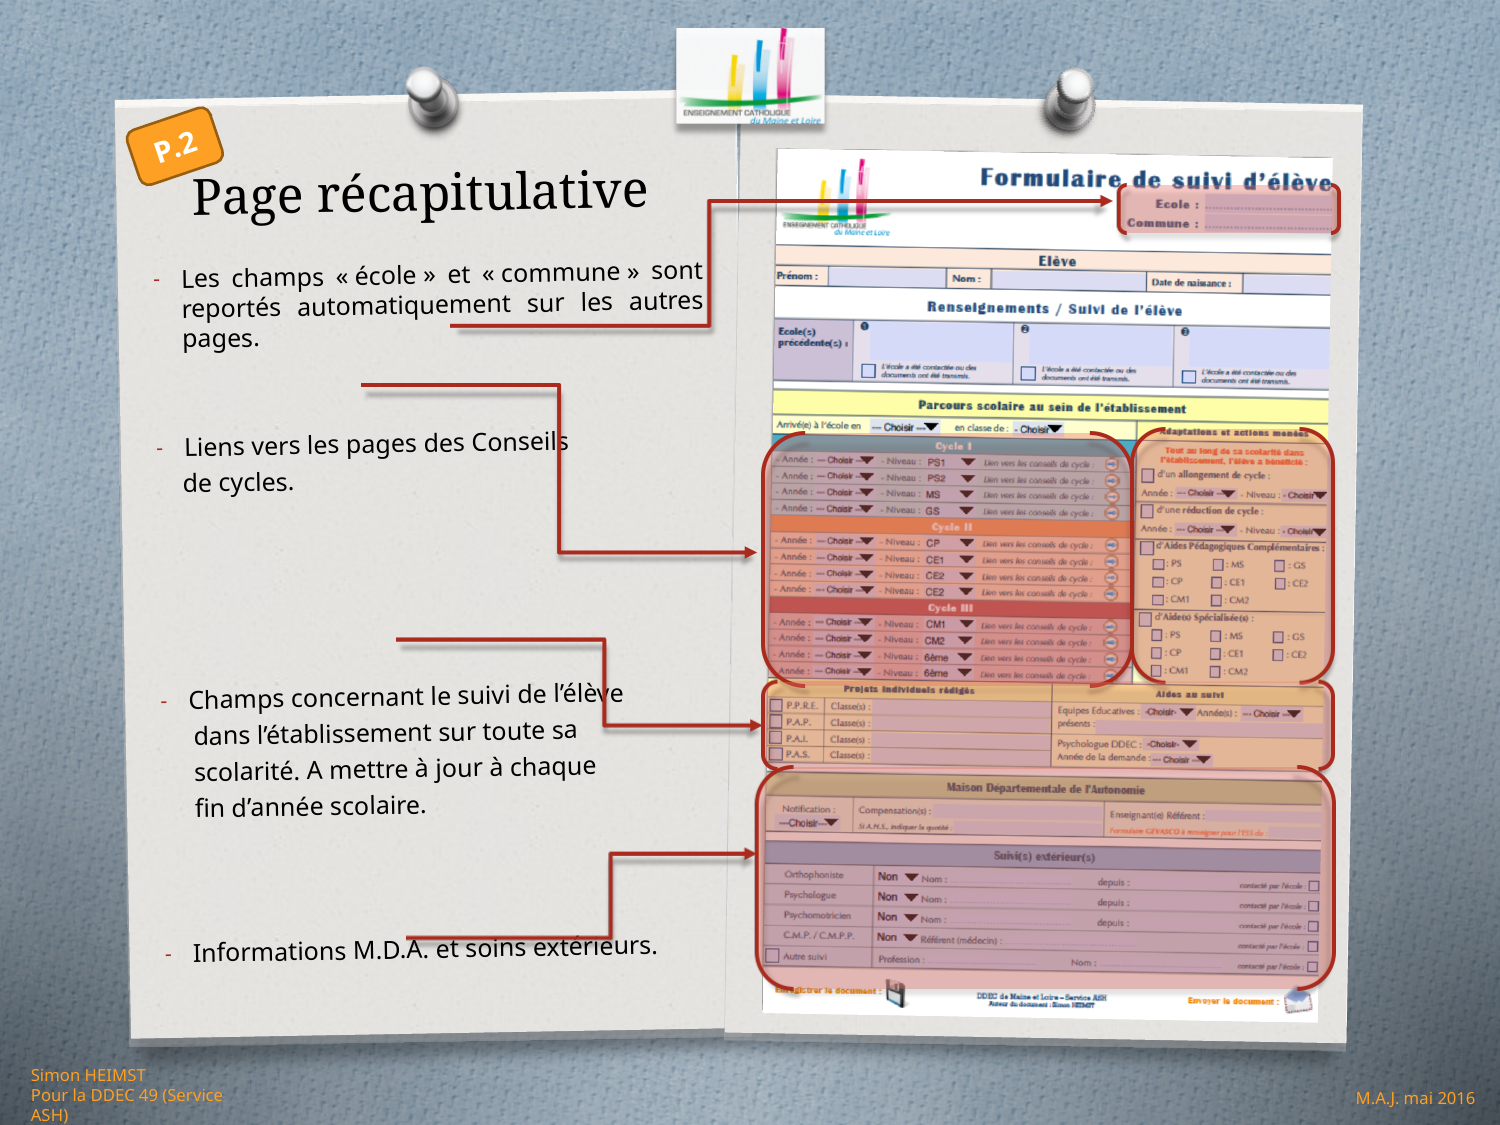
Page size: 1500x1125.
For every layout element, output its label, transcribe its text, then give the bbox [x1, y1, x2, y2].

title Page récapitulative [168, 148, 672, 233]
text_box P.2 [127, 107, 223, 185]
list Les champs « école » et « commune » sont reportés automatiquement sur les autres pages. Liens vers les pages des Conseils de cycles. Champs concernant le suivi de l’élève dans l’établissement sur toute sa scolarité. A mettre à jour à chaque fin d’année scolaire. Informations M.D.A. et soins extérieurs. [137, 250, 732, 1032]
text_box M.A.J. mai 2016 [1241, 1080, 1491, 1116]
picture [0, 0, 1500, 1125]
text_box Simon HEIMST Pour la DDEC 49 (Service ASH) [16, 1056, 265, 1125]
